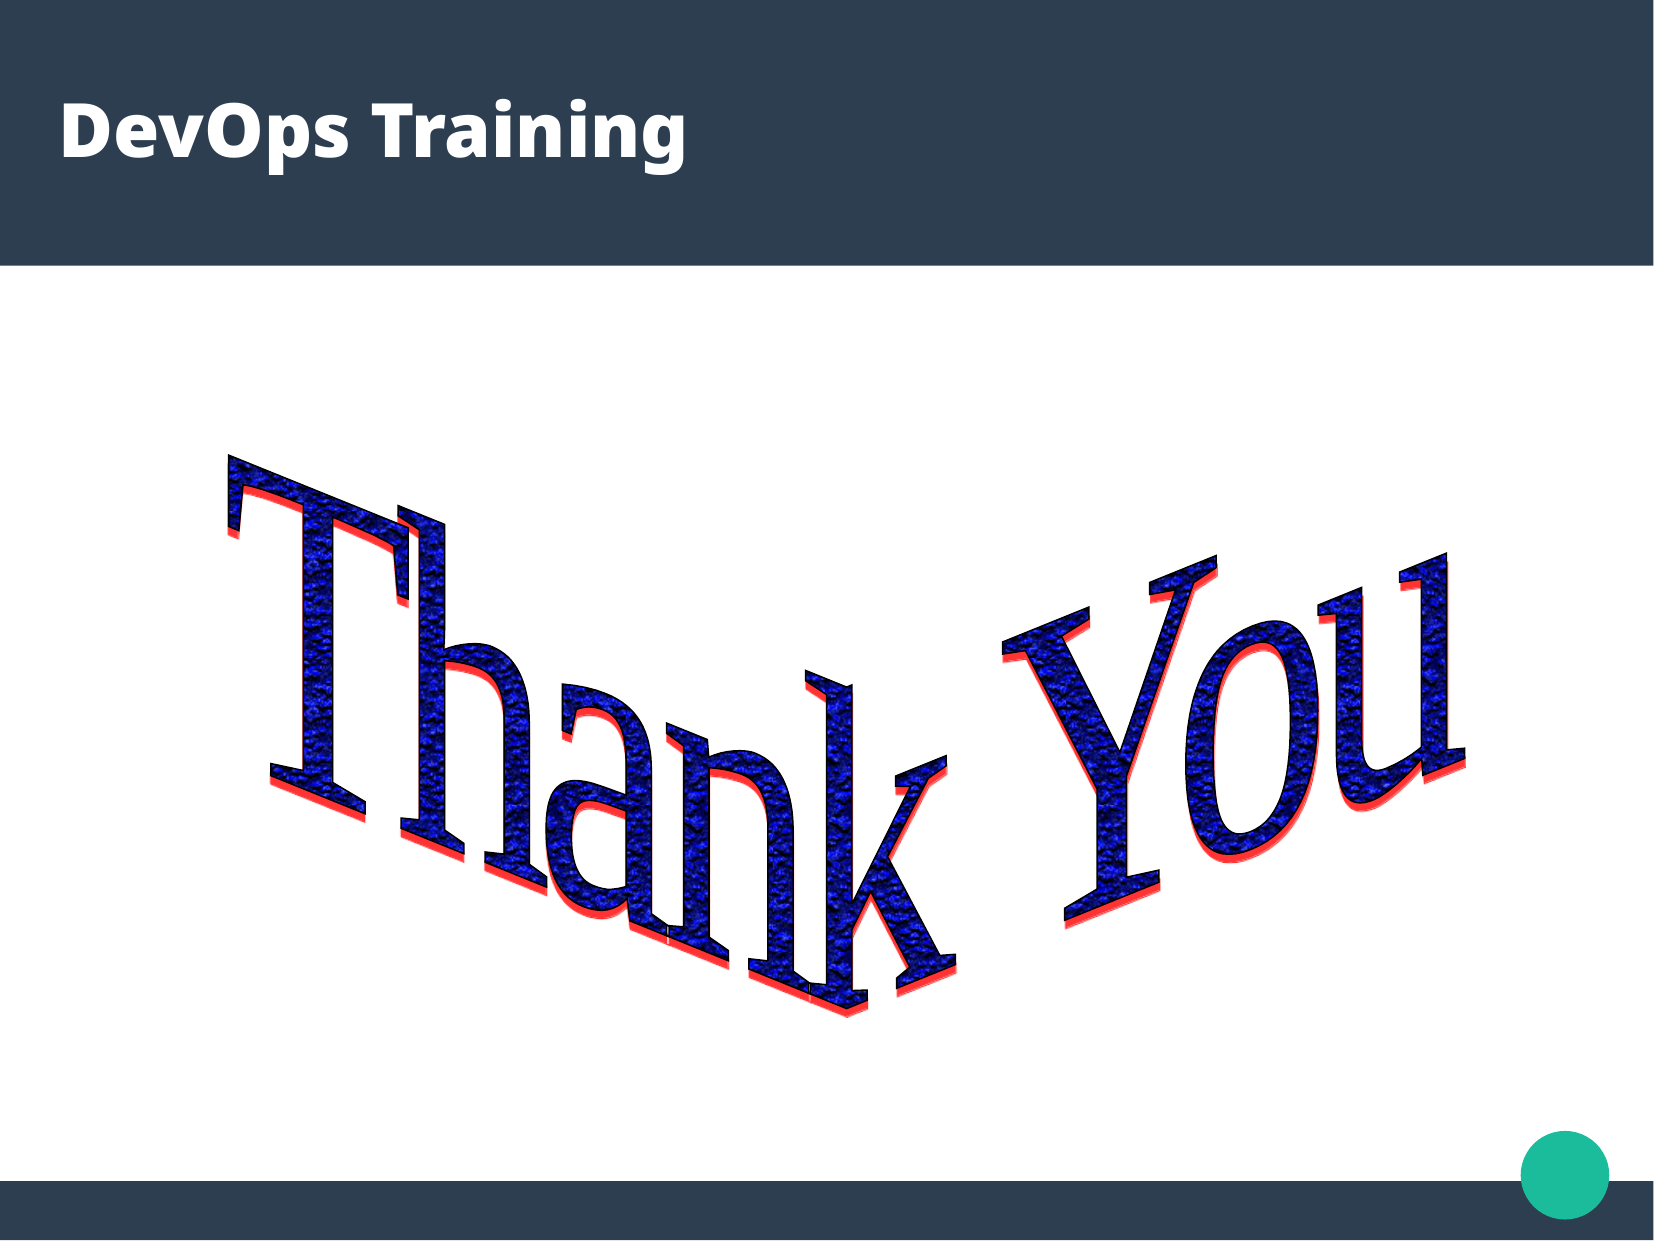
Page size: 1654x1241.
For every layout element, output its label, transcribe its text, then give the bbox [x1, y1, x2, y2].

text_box Thank You [1002, 555, 1217, 921]
title DevOps Training [59, 49, 1595, 207]
text_box Thank You [228, 455, 409, 814]
text_box Thank You [1185, 621, 1318, 855]
text_box Thank You [546, 670, 956, 1009]
text_box Thank You [1318, 553, 1465, 803]
text_box Thank You [398, 505, 547, 888]
